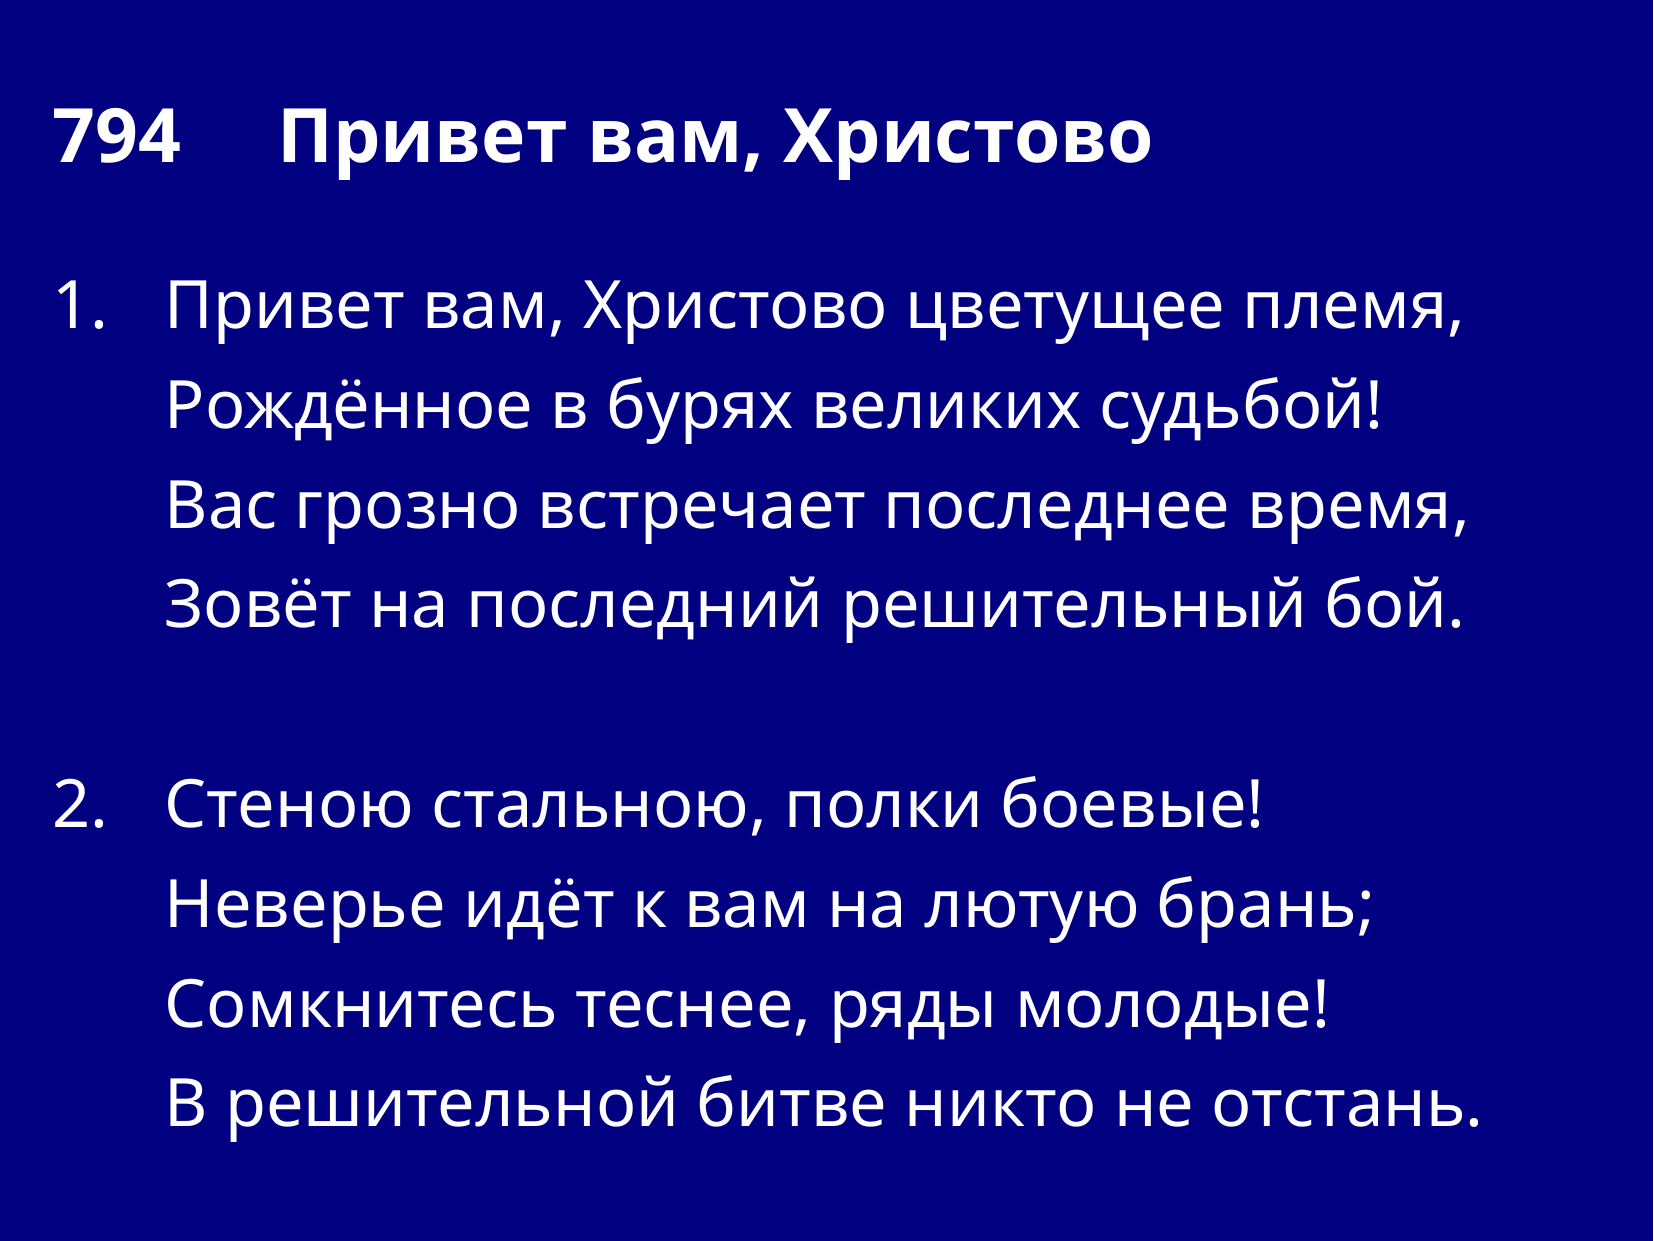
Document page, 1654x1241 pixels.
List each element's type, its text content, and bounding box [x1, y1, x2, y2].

text_box 1. Привет вам, Христово цветущее племя, Рождённое в бурях великих судьбой! Вас грозно встречает последнее время, Зовёт на последний решительный бой. 2. Стеною стальною, полки боевые! Неверье идёт к вам на лютую брань; Сомкнитесь теснее, ряды молодые! В решительной битве никто не отстань. [37, 150, 1653, 1163]
text_box 794 Привет вам, Христово [37, 75, 1576, 188]
